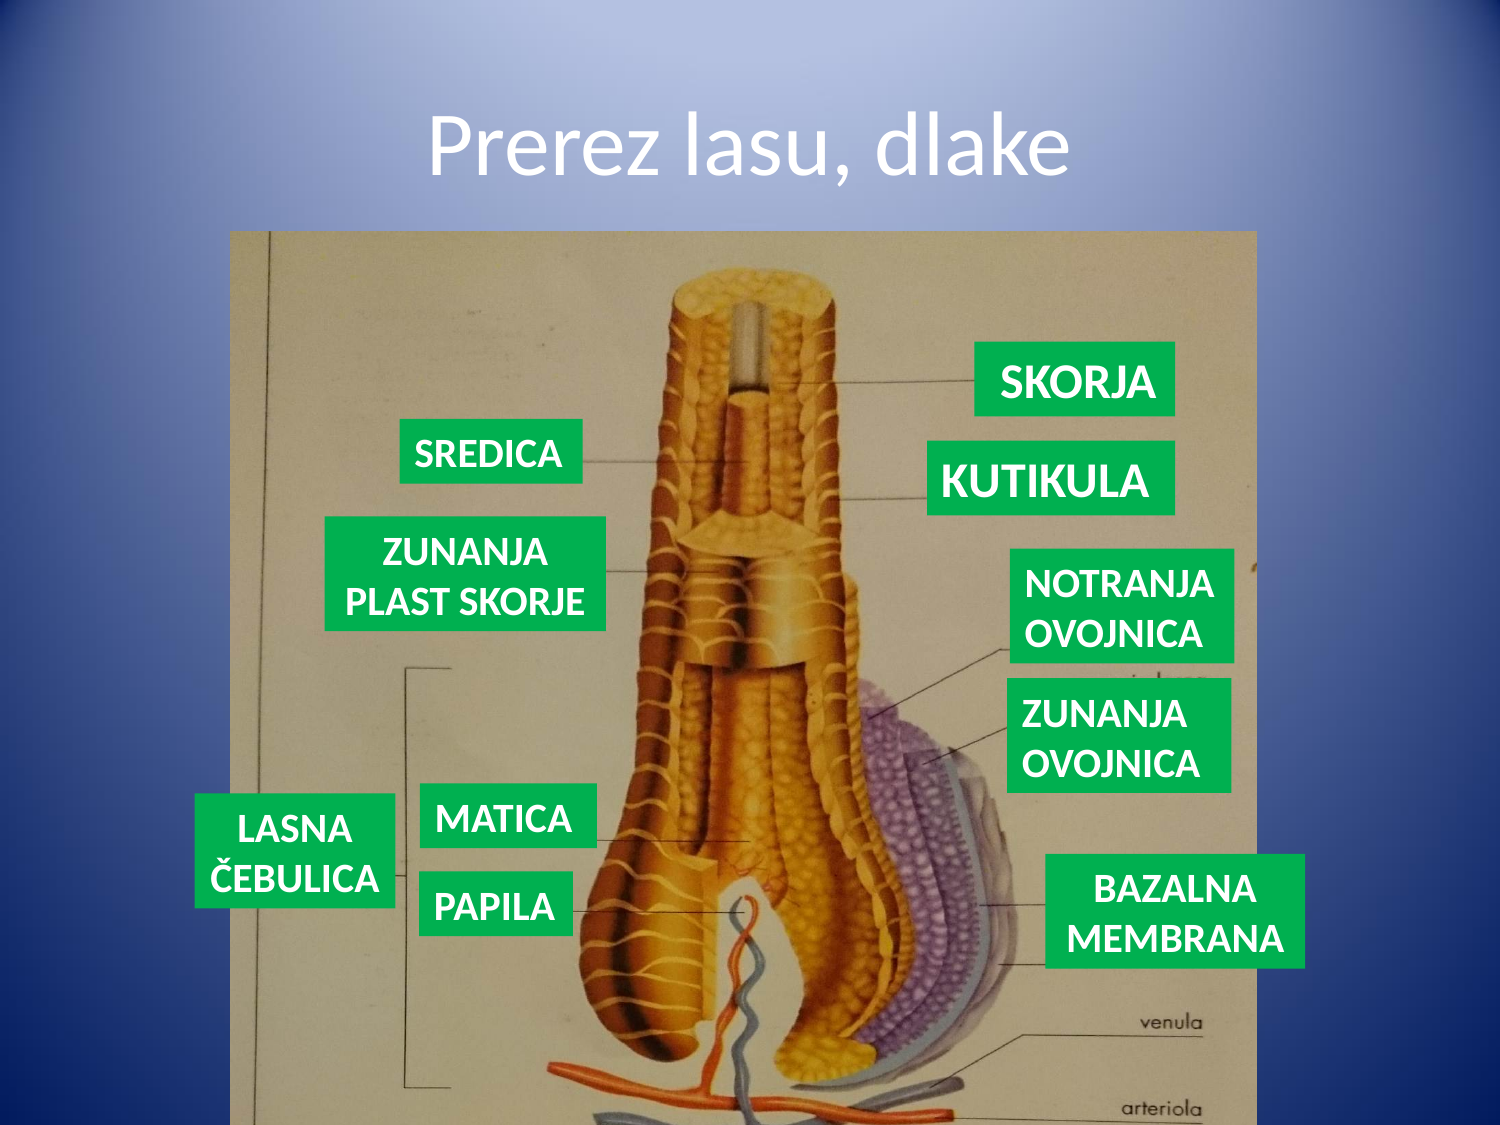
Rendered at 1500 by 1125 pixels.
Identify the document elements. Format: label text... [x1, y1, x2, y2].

text_box ZUNANJA PLAST SKORJE [324, 516, 606, 632]
text_box LASNA ČEBULICA [194, 793, 396, 909]
text_box BAZALNA MEMBRANA [1045, 853, 1306, 969]
text_box ZUNANJA OVOJNICA [1007, 678, 1232, 793]
picture [0, 0, 1500, 1125]
text_box MATICA [419, 783, 597, 849]
text_box SREDICA [399, 418, 583, 484]
text_box KUTIKULA [927, 440, 1176, 516]
text_box SKORJA [974, 341, 1176, 417]
text_box NOTRANJA OVOJNICA [1009, 548, 1235, 664]
title Prerez lasu, dlake [75, 45, 1425, 233]
text_box PAPILA [419, 871, 573, 937]
